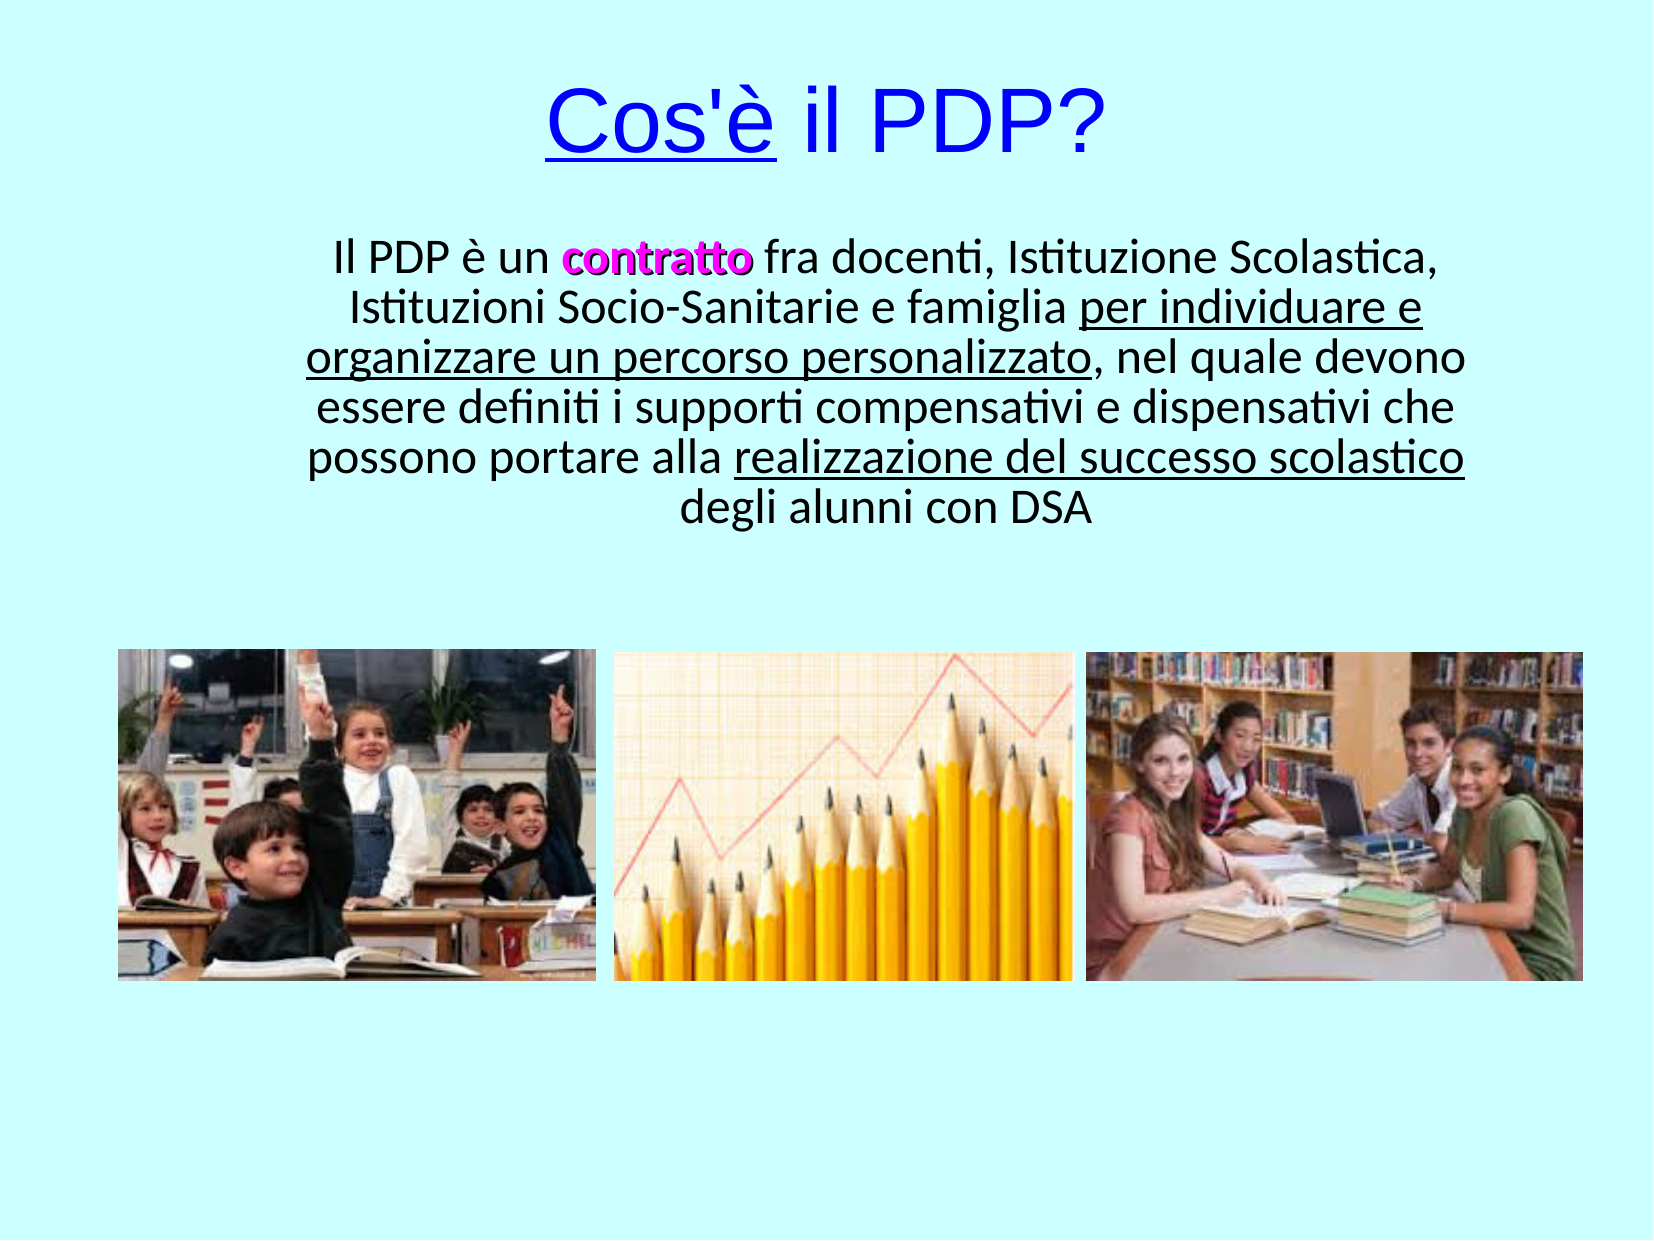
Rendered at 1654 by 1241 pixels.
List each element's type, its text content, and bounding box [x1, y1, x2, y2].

title Cos'è il PDP? [82, 17, 1571, 225]
picture [614, 652, 1075, 981]
list Il PDP è un contratto fra docenti, Istituzione Scolastica, Istituzioni Socio-Sanitarie e famiglia per individuare e organizzare un percorso personalizzato, nel quale devono essere definiti i supporti compensativi e dispensativi che possono portare alla realizzazione del successo scolastico degli alunni con DSA [259, 236, 1512, 1055]
picture [118, 649, 596, 981]
picture [1086, 652, 1583, 981]
